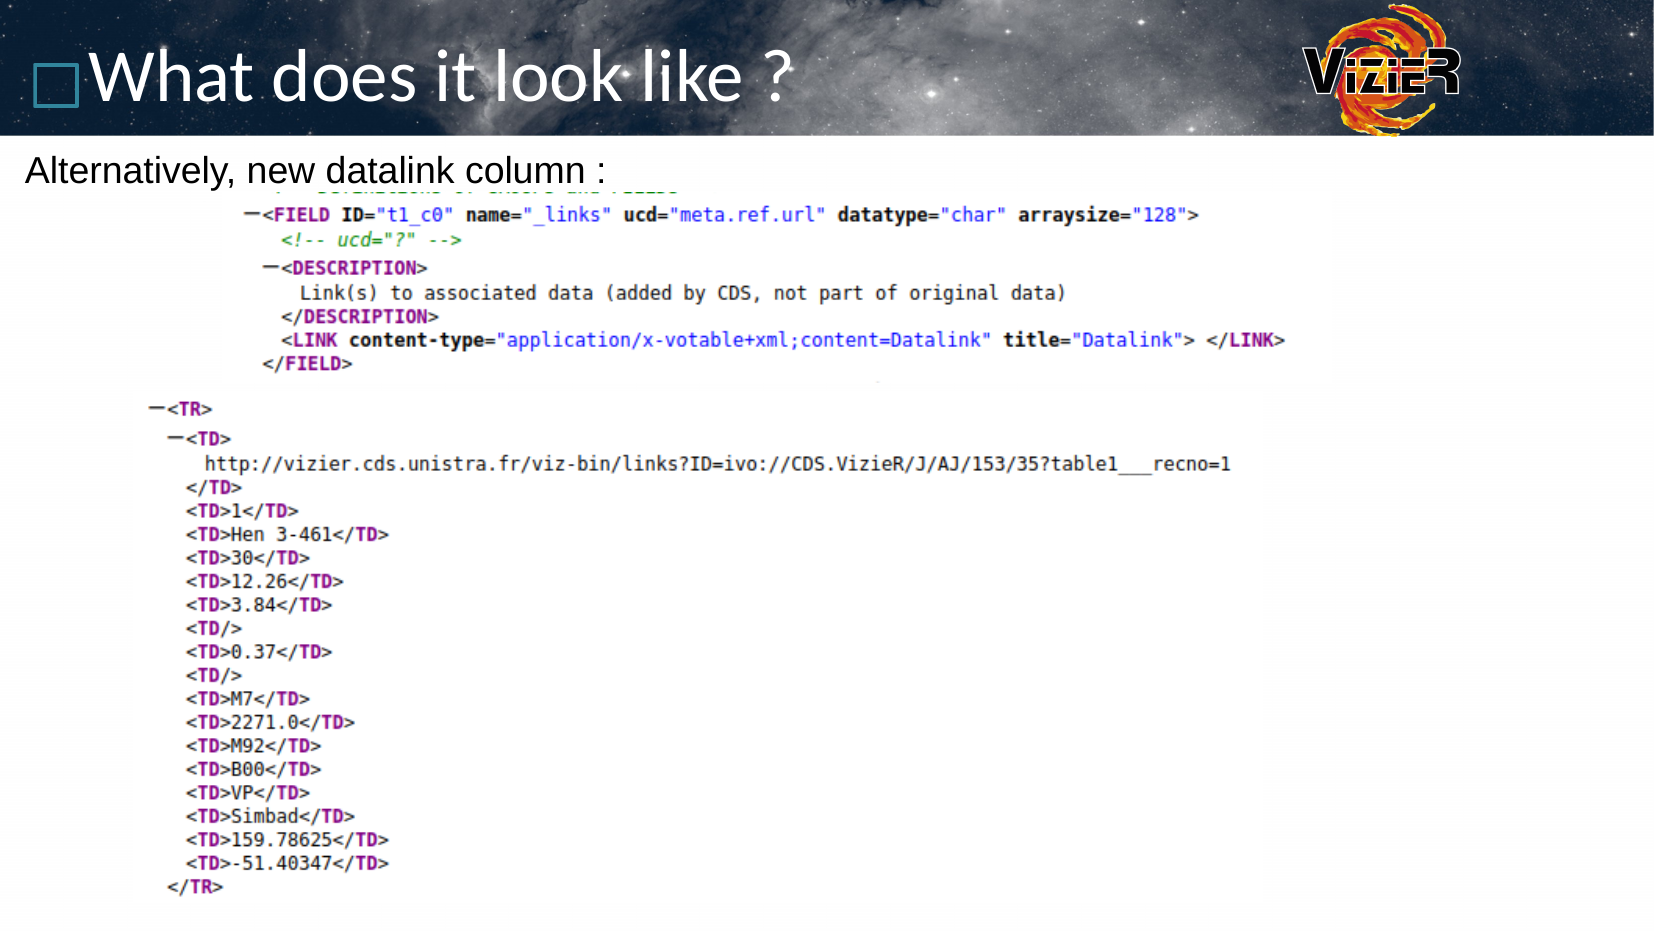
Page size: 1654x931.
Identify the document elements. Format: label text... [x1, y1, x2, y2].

title What does it look like ? [59, 17, 1394, 148]
picture [0, 0, 1654, 931]
text_box Alternatively, new datalink column : [10, 142, 677, 242]
